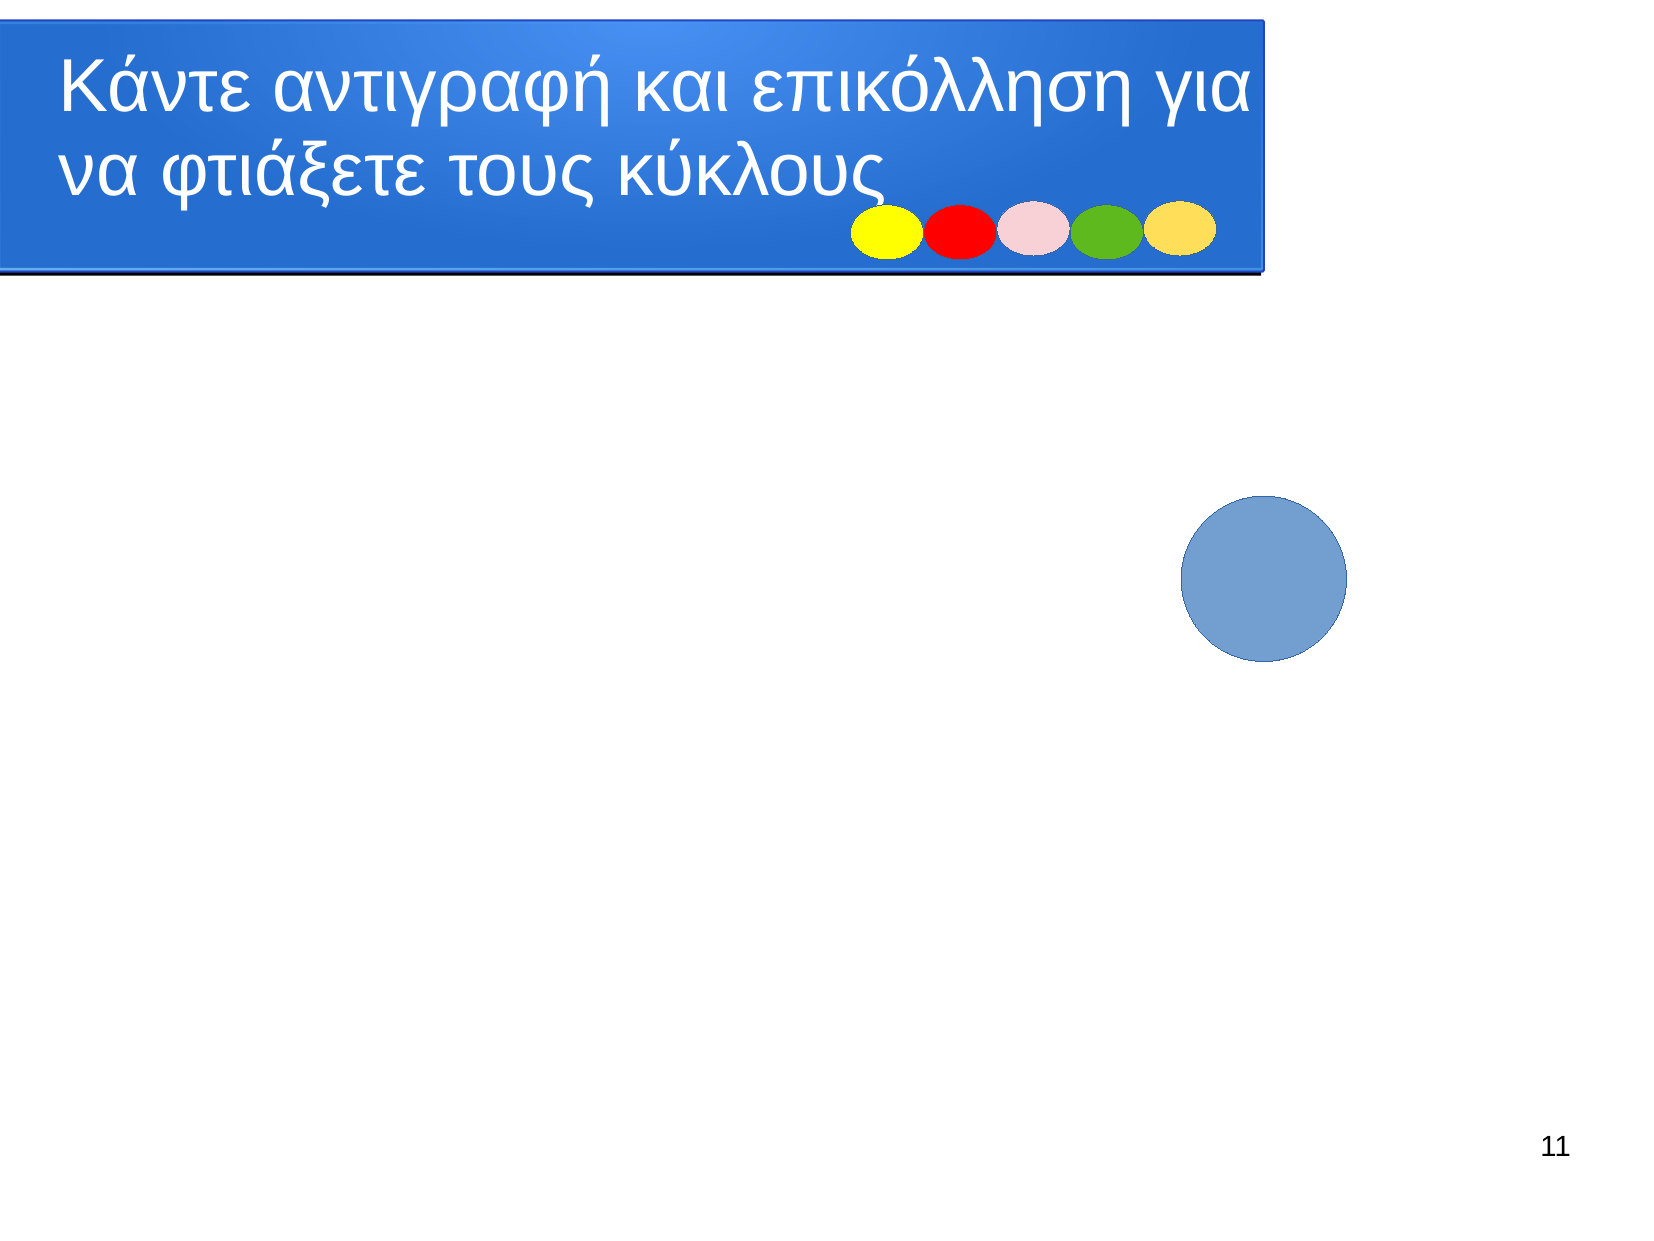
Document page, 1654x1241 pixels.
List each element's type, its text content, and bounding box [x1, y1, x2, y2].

title Κάντε αντιγραφή και επικόλληση για να φτιάξετε τους κύκλους [59, 0, 1264, 390]
text_box [1181, 496, 1347, 662]
text_box [850, 200, 1217, 260]
